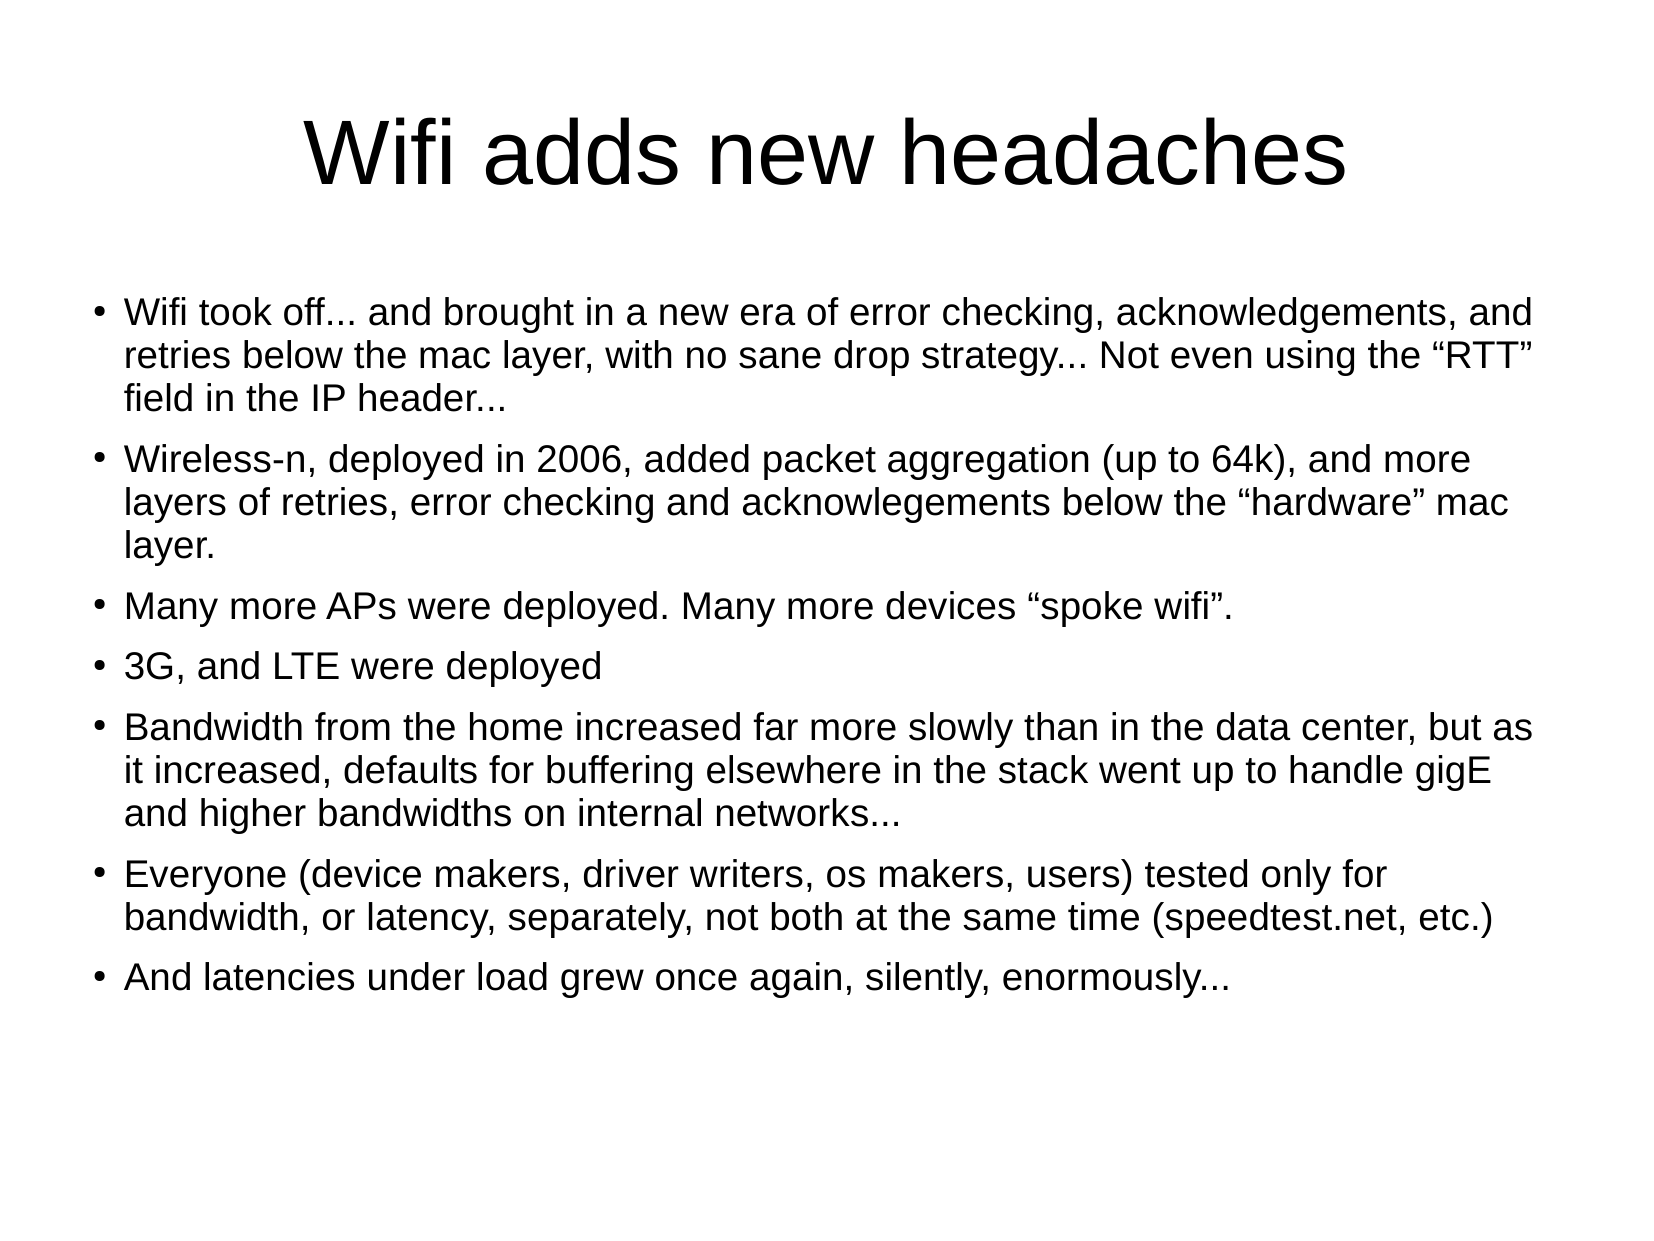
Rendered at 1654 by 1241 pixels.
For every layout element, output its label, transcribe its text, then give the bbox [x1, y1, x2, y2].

list Wifi took off... and brought in a new era of error checking, acknowledgements, and retries below the mac layer, with no sane drop strategy... Not even using the “RTT” field in the IP header... Wireless-n, deployed in 2006, added packet aggregation (up to 64k), and more layers of retries, error checking and acknowlegements below the “hardware” mac layer. Many more APs were deployed. Many more devices “spoke wifi”. 3G, and LTE were deployed Bandwidth from the home increased far more slowly than in the data center, but as it increased, defaults for buffering elsewhere in the stack went up to handle gigE and higher bandwidths on internal networks... Everyone (device makers, driver writers, os makers, users) tested only for bandwidth, or latency, separately, not both at the same time (speedtest.net, etc.) And latencies under load grew once again, silently, enormously... [82, 290, 1538, 1010]
title Wifi adds new headaches [82, 49, 1571, 257]
